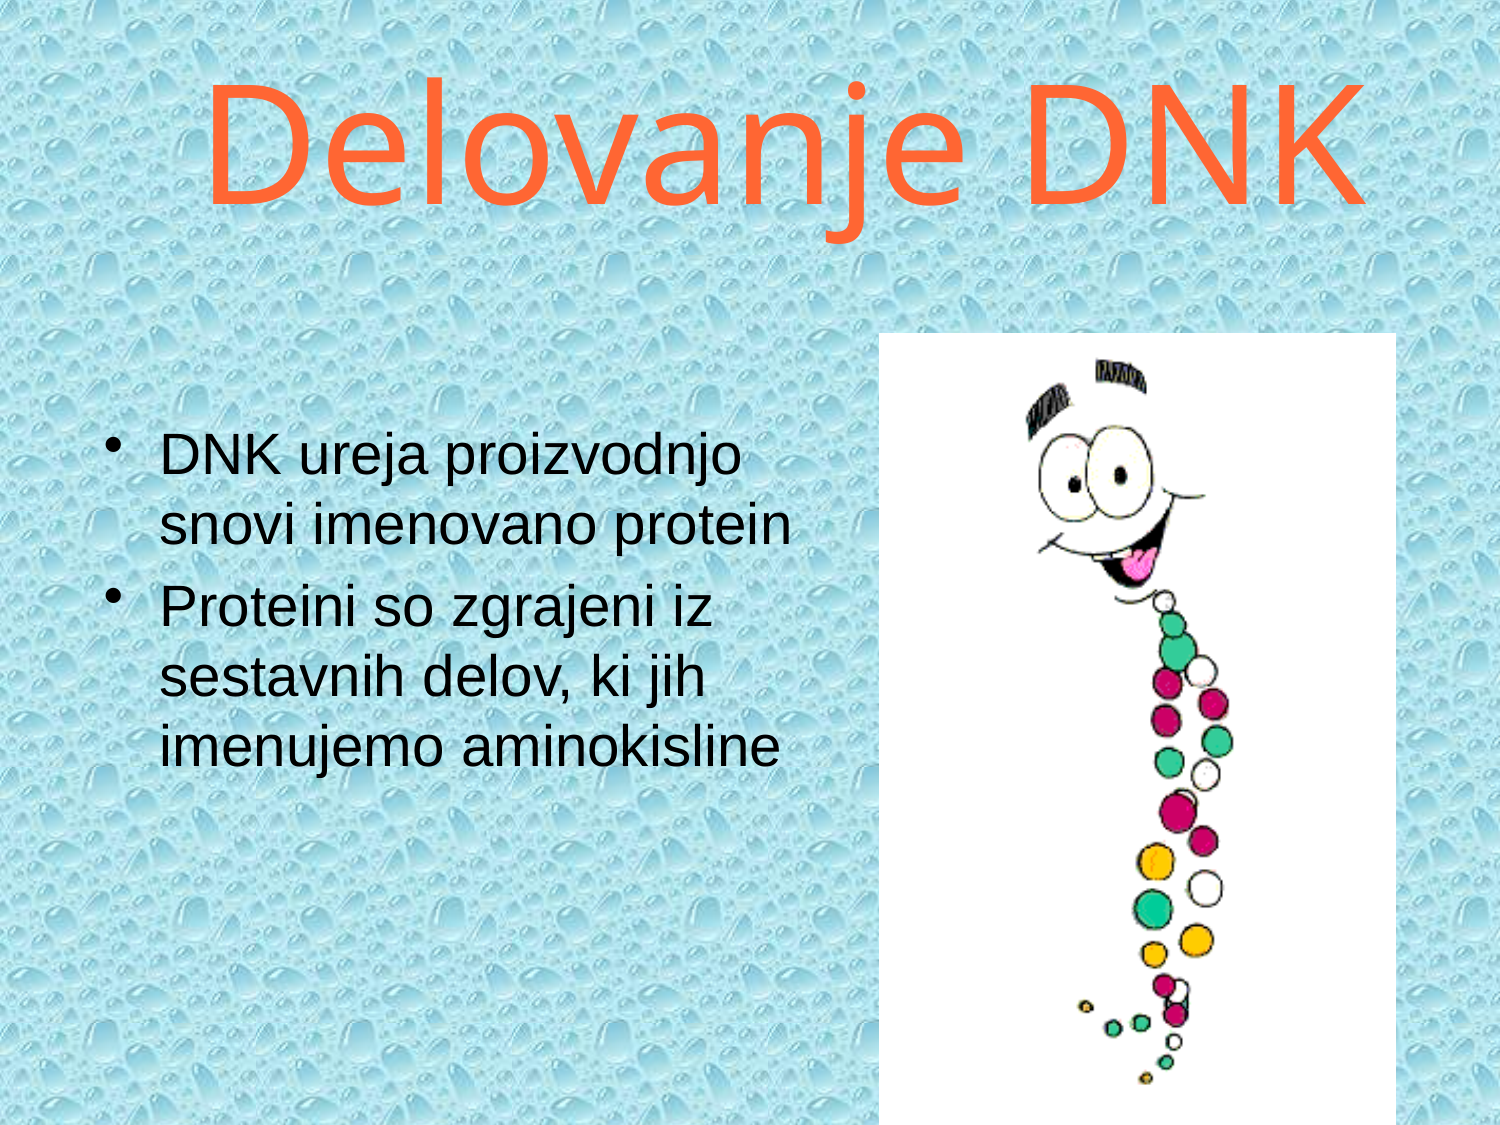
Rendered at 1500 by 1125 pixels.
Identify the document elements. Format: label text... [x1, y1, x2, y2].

text_box Delovanje DNK [183, 30, 1222, 366]
list DNK ureja proizvodnjo snovi imenovano protein Proteini so zgrajeni iz sestavnih delov, ki jih imenujemo aminokisline [88, 408, 833, 870]
picture [0, 0, 1500, 1125]
